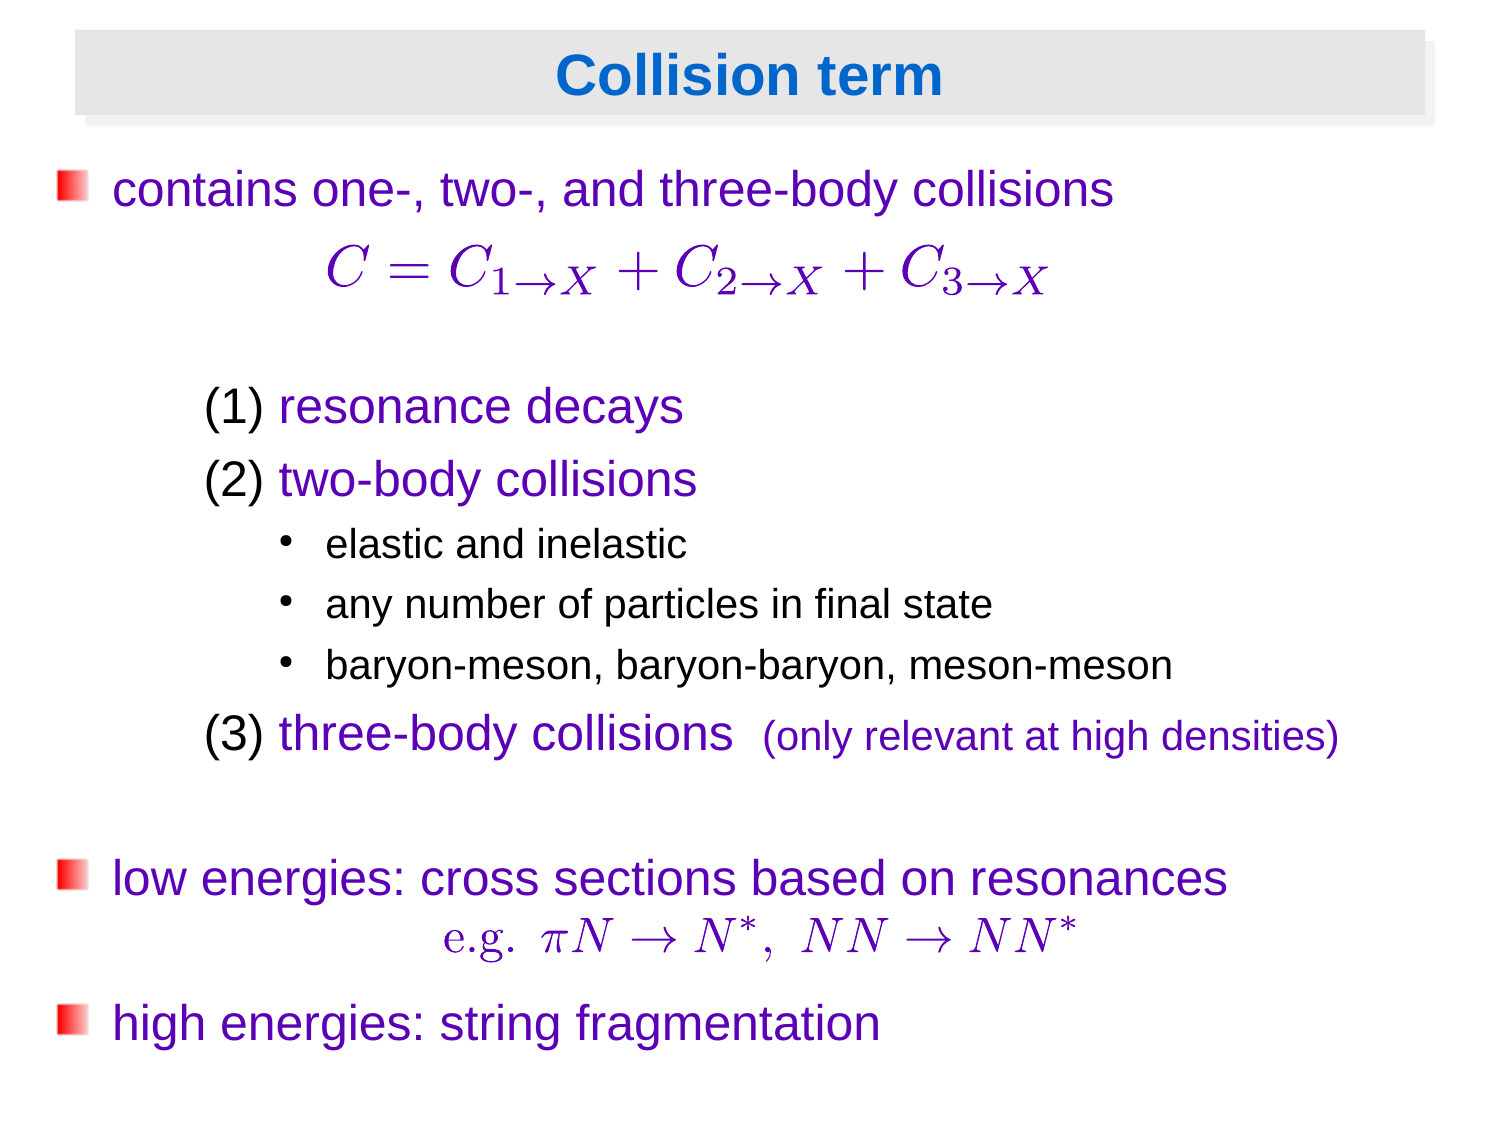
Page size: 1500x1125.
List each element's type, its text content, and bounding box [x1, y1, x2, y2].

text_box [442, 915, 1079, 963]
list contains one-, two-, and three-body collisions resonance decays two-body collisions elastic and inelastic any number of particles in final state baryon-meson, baryon-baryon, meson-meson three-body collisions (only relevant at high densities) low energies: cross sections based on resonances high energies: string fragmentation [41, 148, 1459, 1093]
text_box [324, 244, 1052, 296]
title Collision term [75, 29, 1426, 116]
